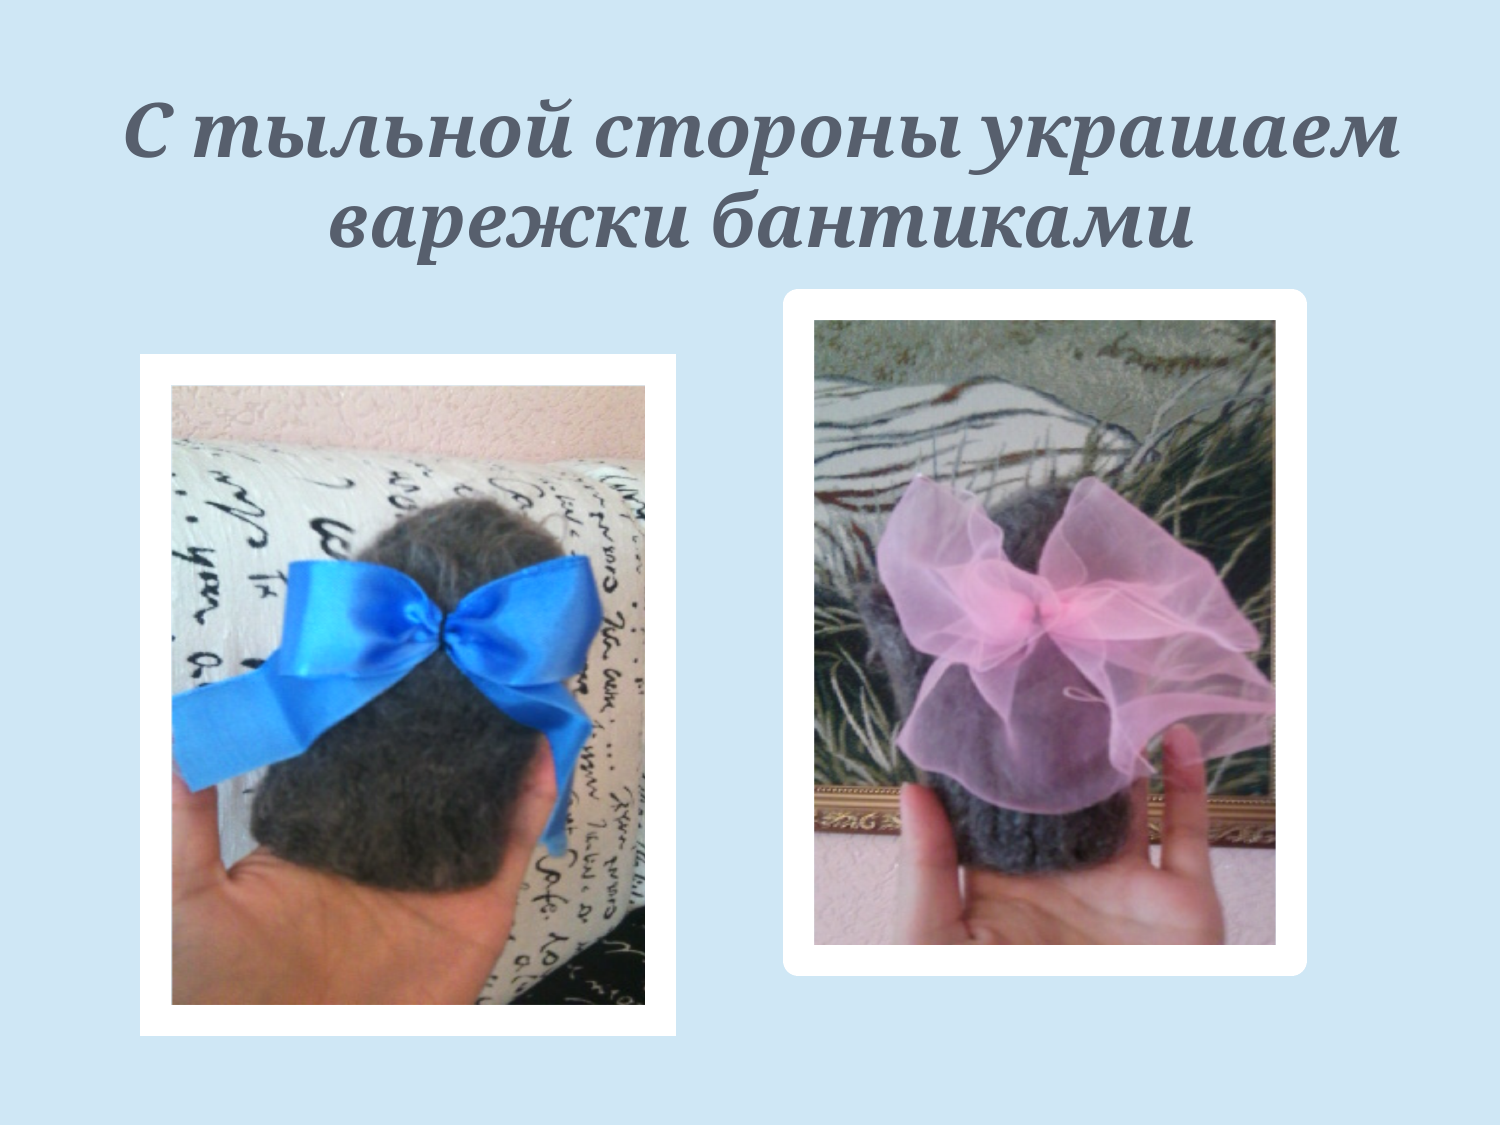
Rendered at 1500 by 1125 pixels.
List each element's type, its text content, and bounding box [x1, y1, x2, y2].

picture [813, 319, 1276, 945]
picture [171, 385, 646, 1005]
title С тыльной стороны украшаем варежки бантиками [49, 75, 1475, 256]
